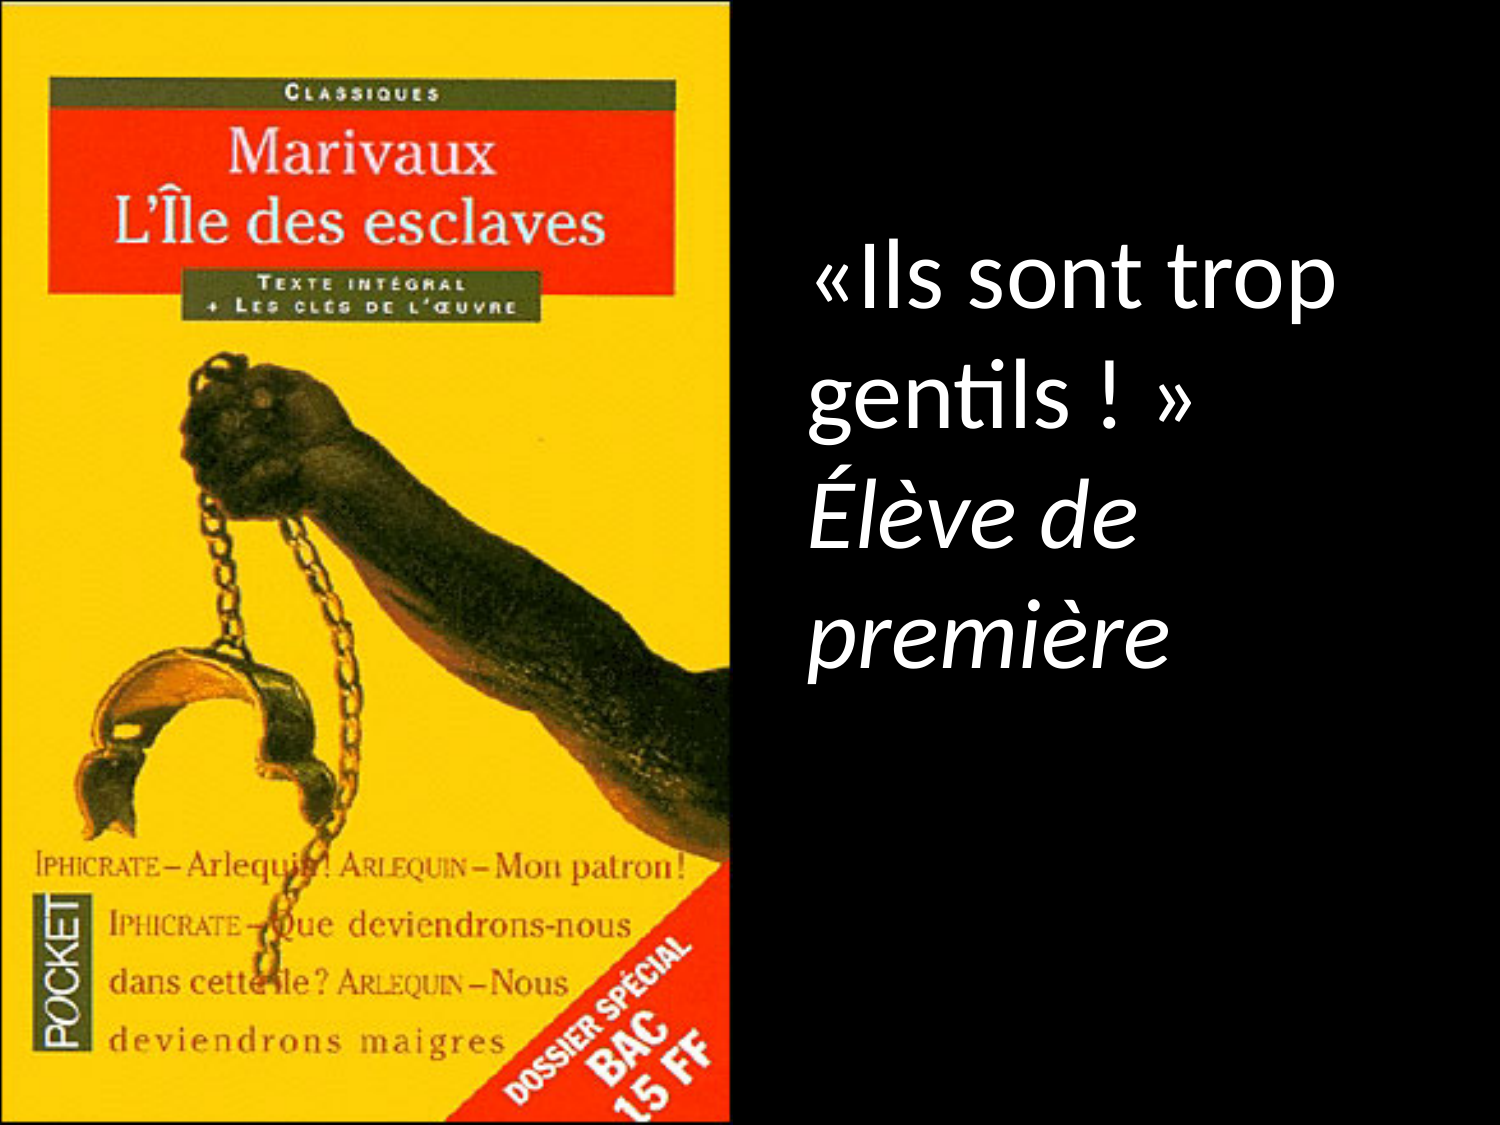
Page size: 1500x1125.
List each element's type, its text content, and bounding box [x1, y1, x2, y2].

picture [0, 0, 733, 1125]
text_box «Ils sont trop gentils ! » Élève de première [791, 201, 1394, 696]
